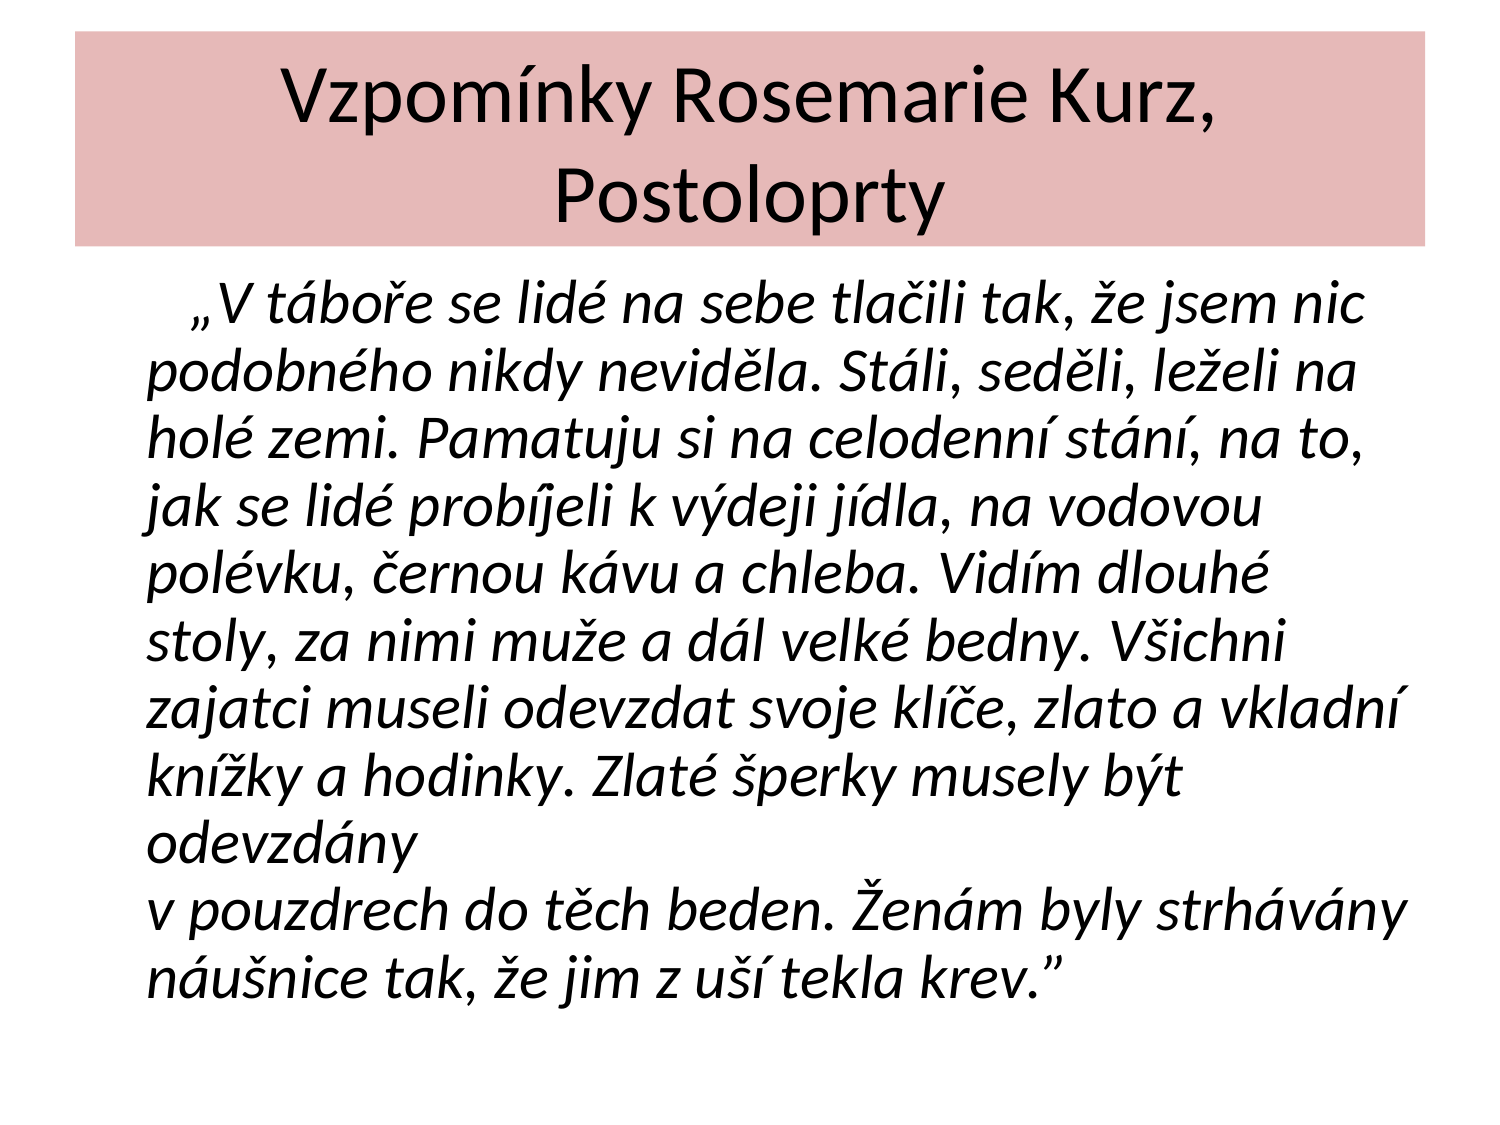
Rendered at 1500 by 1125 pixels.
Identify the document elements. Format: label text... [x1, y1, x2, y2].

list „V táboře se lidé na sebe tlačili tak, že jsem nic podobného nikdy neviděla. Stáli, seděli, leželi na holé zemi. Pamatuju si na celodenní stání, na to, jak se lidé probíjeli k výdeji jídla, na vodovou polévku, černou kávu a chleba. Vidím dlouhé stoly, za nimi muže a dál velké bedny. Všichni zajatci museli odevzdat svoje klíče, zlato a vkladní knížky a hodinky. Zlaté šperky musely být odevzdány v pouzdrech do těch beden. Ženám byly strhávány náušnice tak, že jim z uší tekla krev.” [75, 262, 1426, 1020]
title Vzpomínky Rosemarie Kurz, Postoloprty [75, 31, 1426, 247]
